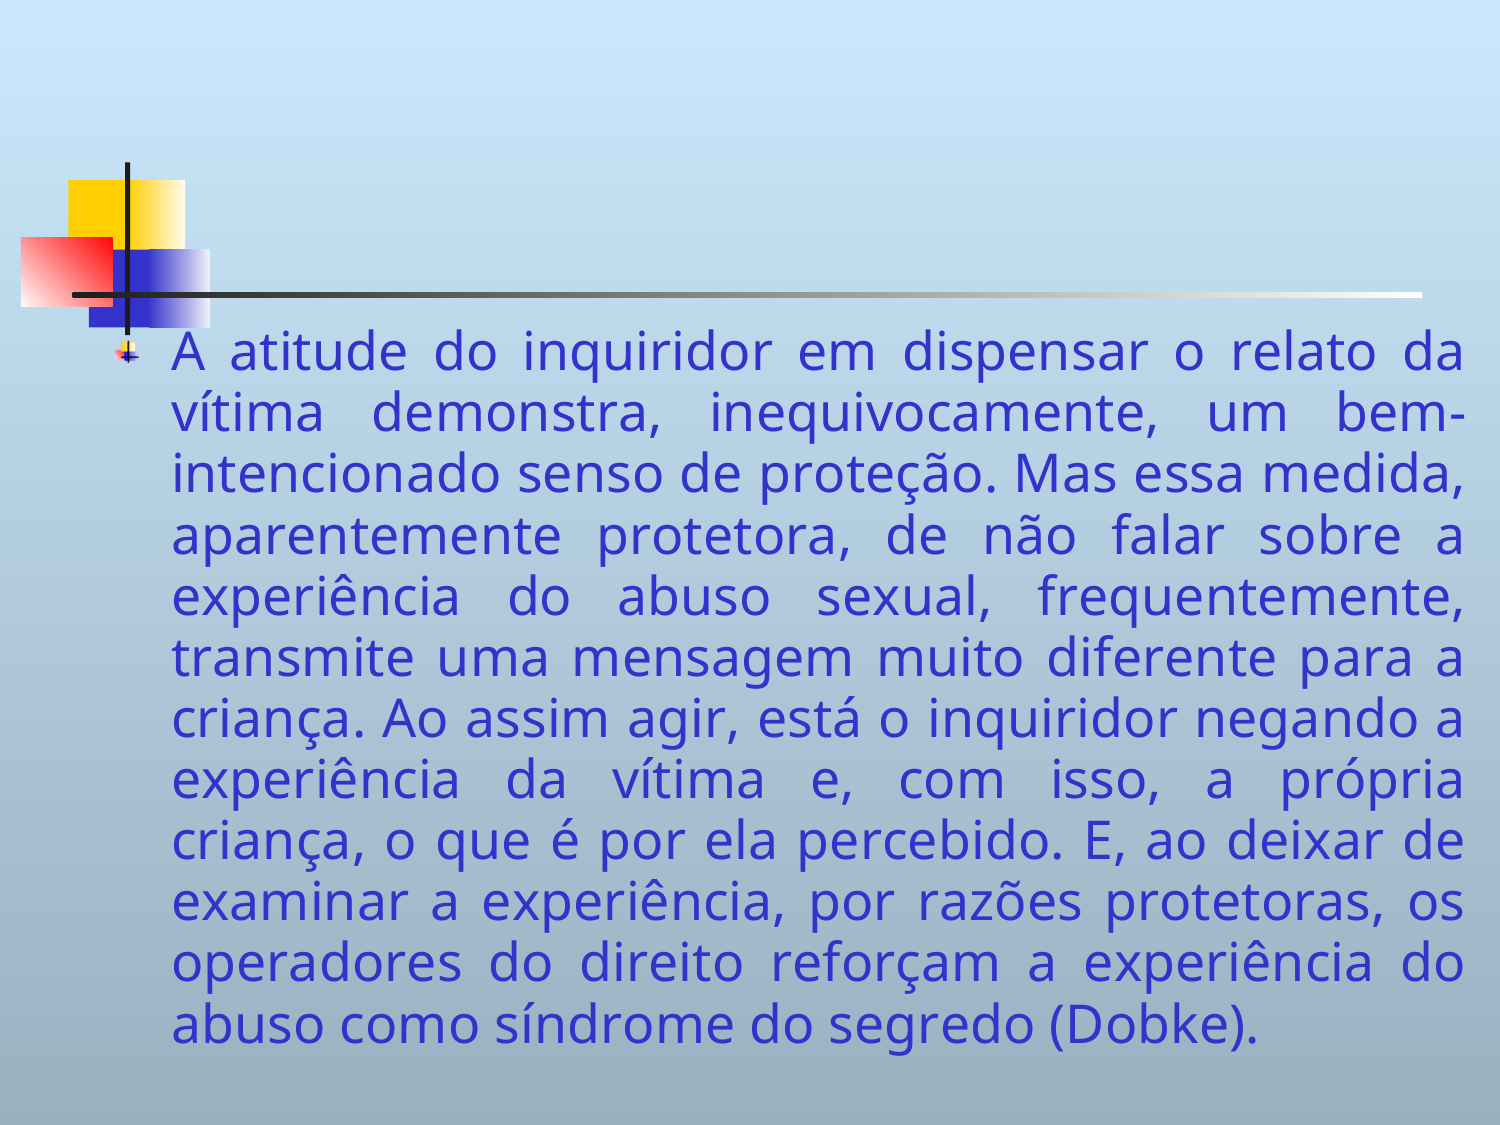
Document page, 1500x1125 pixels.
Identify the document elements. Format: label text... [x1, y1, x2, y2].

list A atitude do inquiridor em dispensar o relato da vítima demonstra, inequivocamente, um bem-intencionado senso de proteção. Mas essa medida, aparentemente protetora, de não falar sobre a experiência do abuso sexual, frequentemente, transmite uma mensagem muito diferente para a criança. Ao assim agir, está o inquiridor negando a experiência da vítima e, com isso, a própria criança, o que é por ela percebido. E, ao deixar de examinar a experiência, por razões protetoras, os operadores do direito reforçam a experiência do abuso como síndrome do segredo (Dobke). [100, 314, 1483, 1125]
